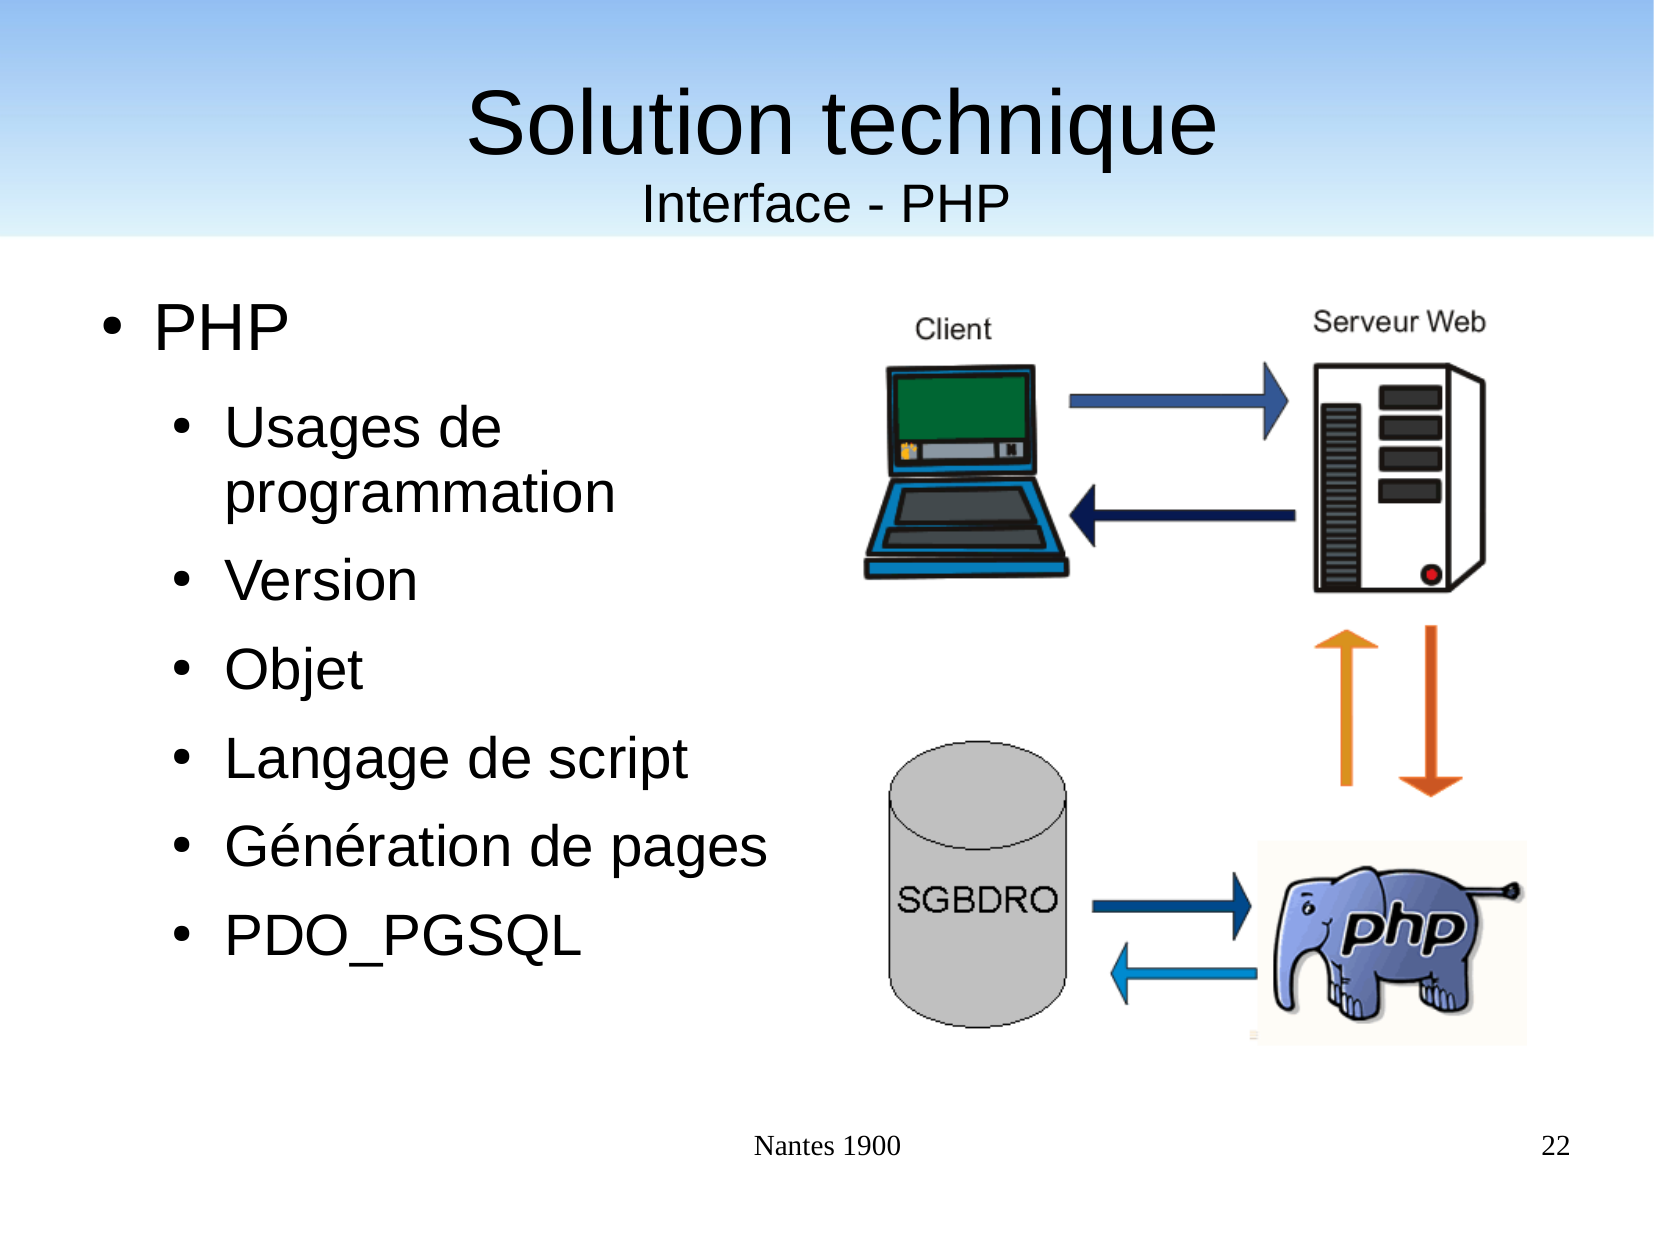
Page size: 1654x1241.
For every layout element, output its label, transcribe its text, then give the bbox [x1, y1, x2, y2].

title Solution technique Interface - PHP [82, 49, 1571, 257]
picture [0, 0, 1654, 1241]
list PHP Usages de programmation Version Objet Langage de script Génération de pages PDO_PGSQL [82, 290, 809, 1094]
